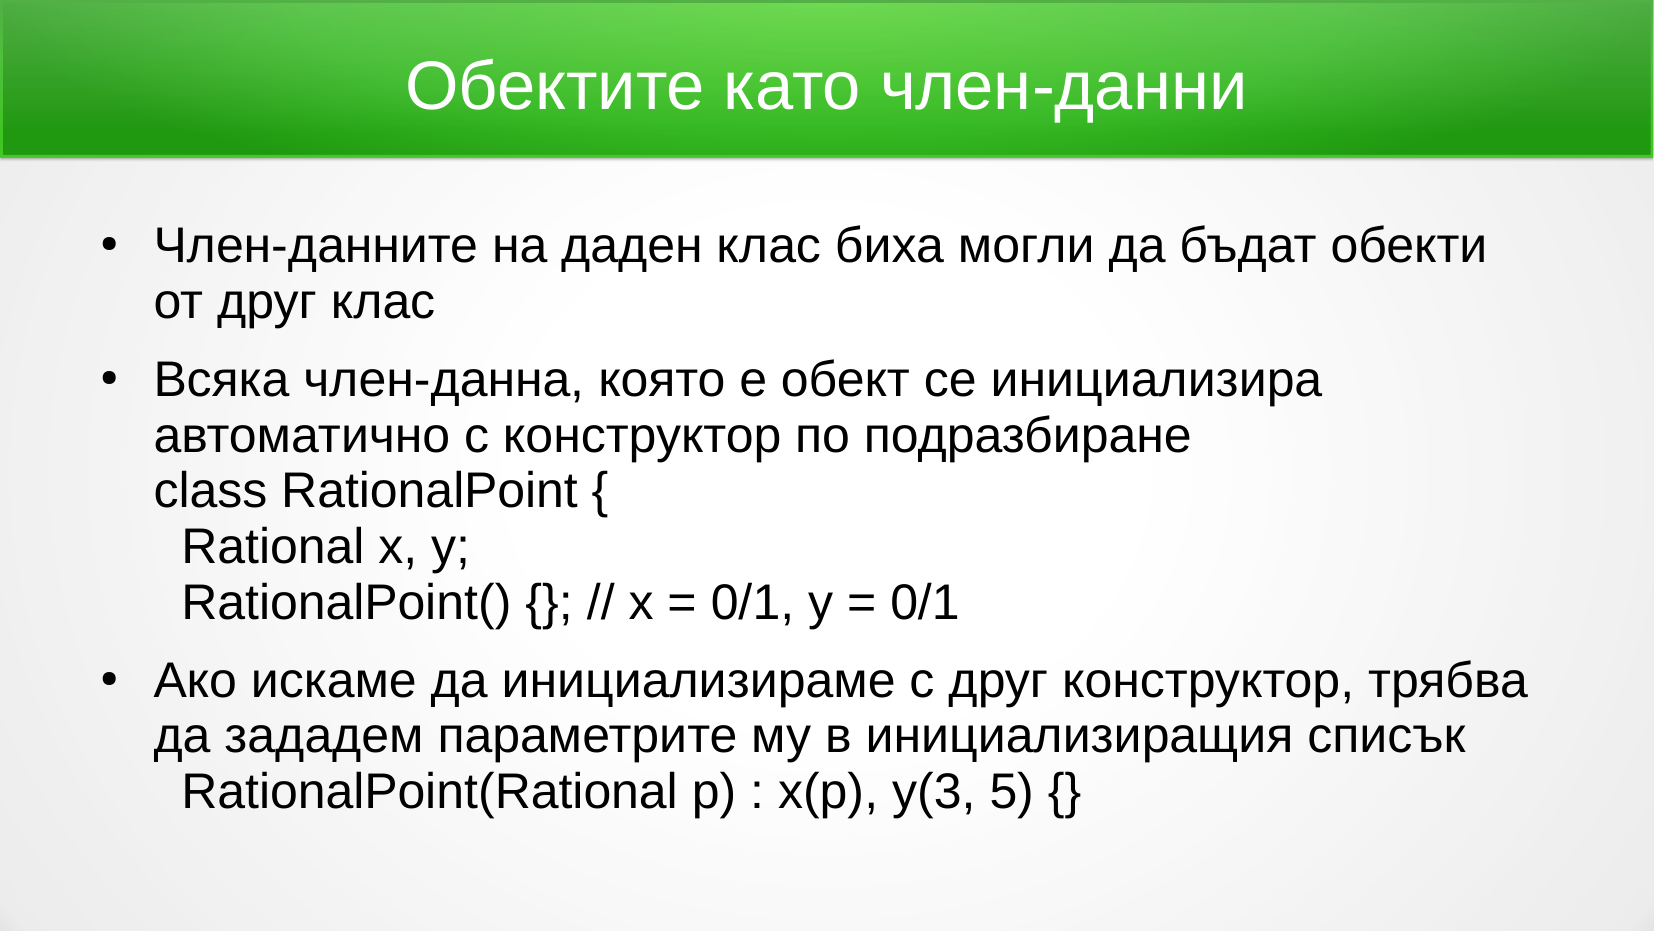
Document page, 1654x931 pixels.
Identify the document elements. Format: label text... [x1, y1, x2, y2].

title Обектите като член-данни [82, 37, 1571, 135]
list Член-данните на даден клас биха могли да бъдат обекти от друг клас Всяка член-данна, която е обект се инициализира автоматично с конструктор по подразбиране class RationalPoint { Rational x, y; RationalPoint() {}; // x = 0/1, y = 0/1 Ако искаме да инициализираме с друг конструктор, трябва да зададем параметрите му в инициализиращия списък RationalPoint(Rational p) : x(p), y(3, 5) {} [82, 217, 1538, 922]
